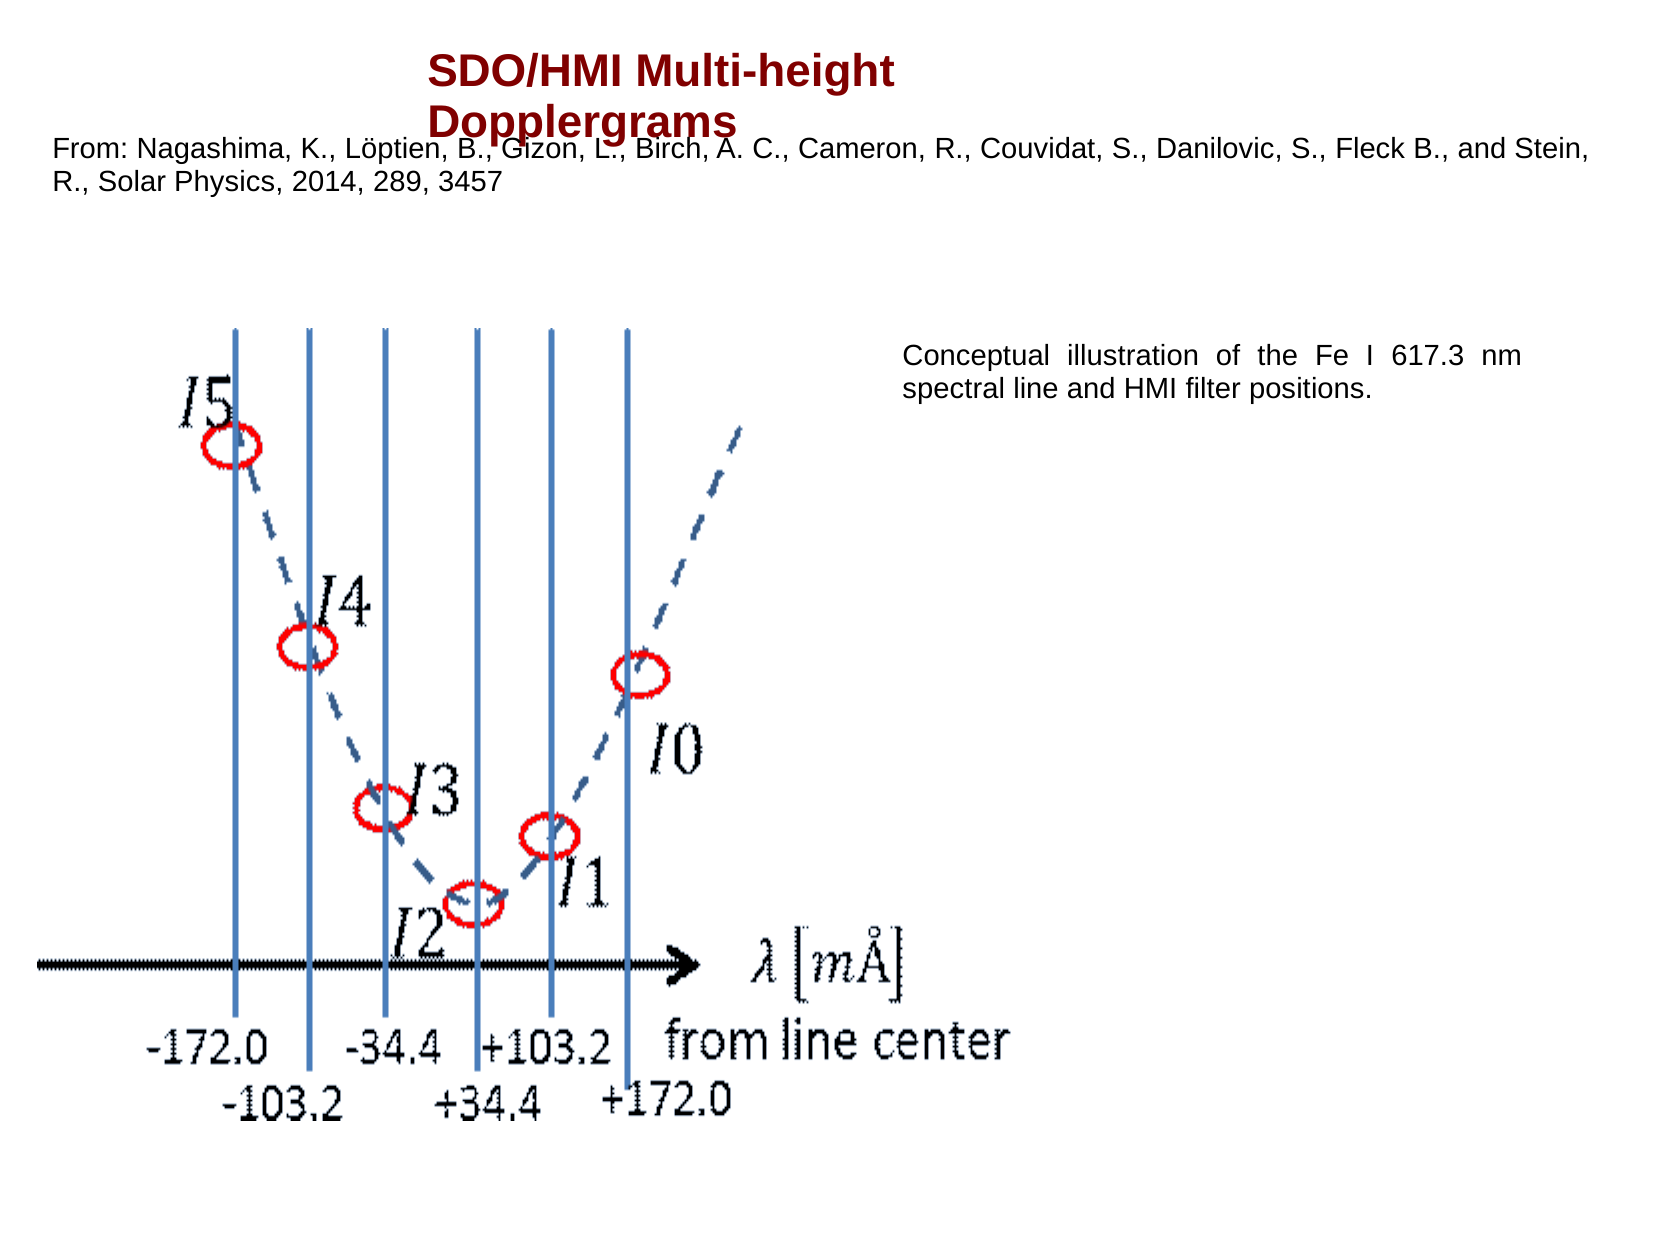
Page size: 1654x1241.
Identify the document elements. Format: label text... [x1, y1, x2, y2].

picture [37, 328, 1013, 1121]
text_box From: Nagashima, K., Löptien, B., Gizon, L., Birch, A. C., Cameron, R., Couvidat, S., Danilovic, S., Fleck B., and Stein, R., Solar Physics, 2014, 289, 3457 [37, 124, 1613, 206]
text_box Conceptual illustration of the Fe I 617.3 nm spectral line and HMI filter positions. [887, 331, 1538, 826]
text_box SDO/HMI Multi-height Dopplergrams [412, 37, 1218, 124]
